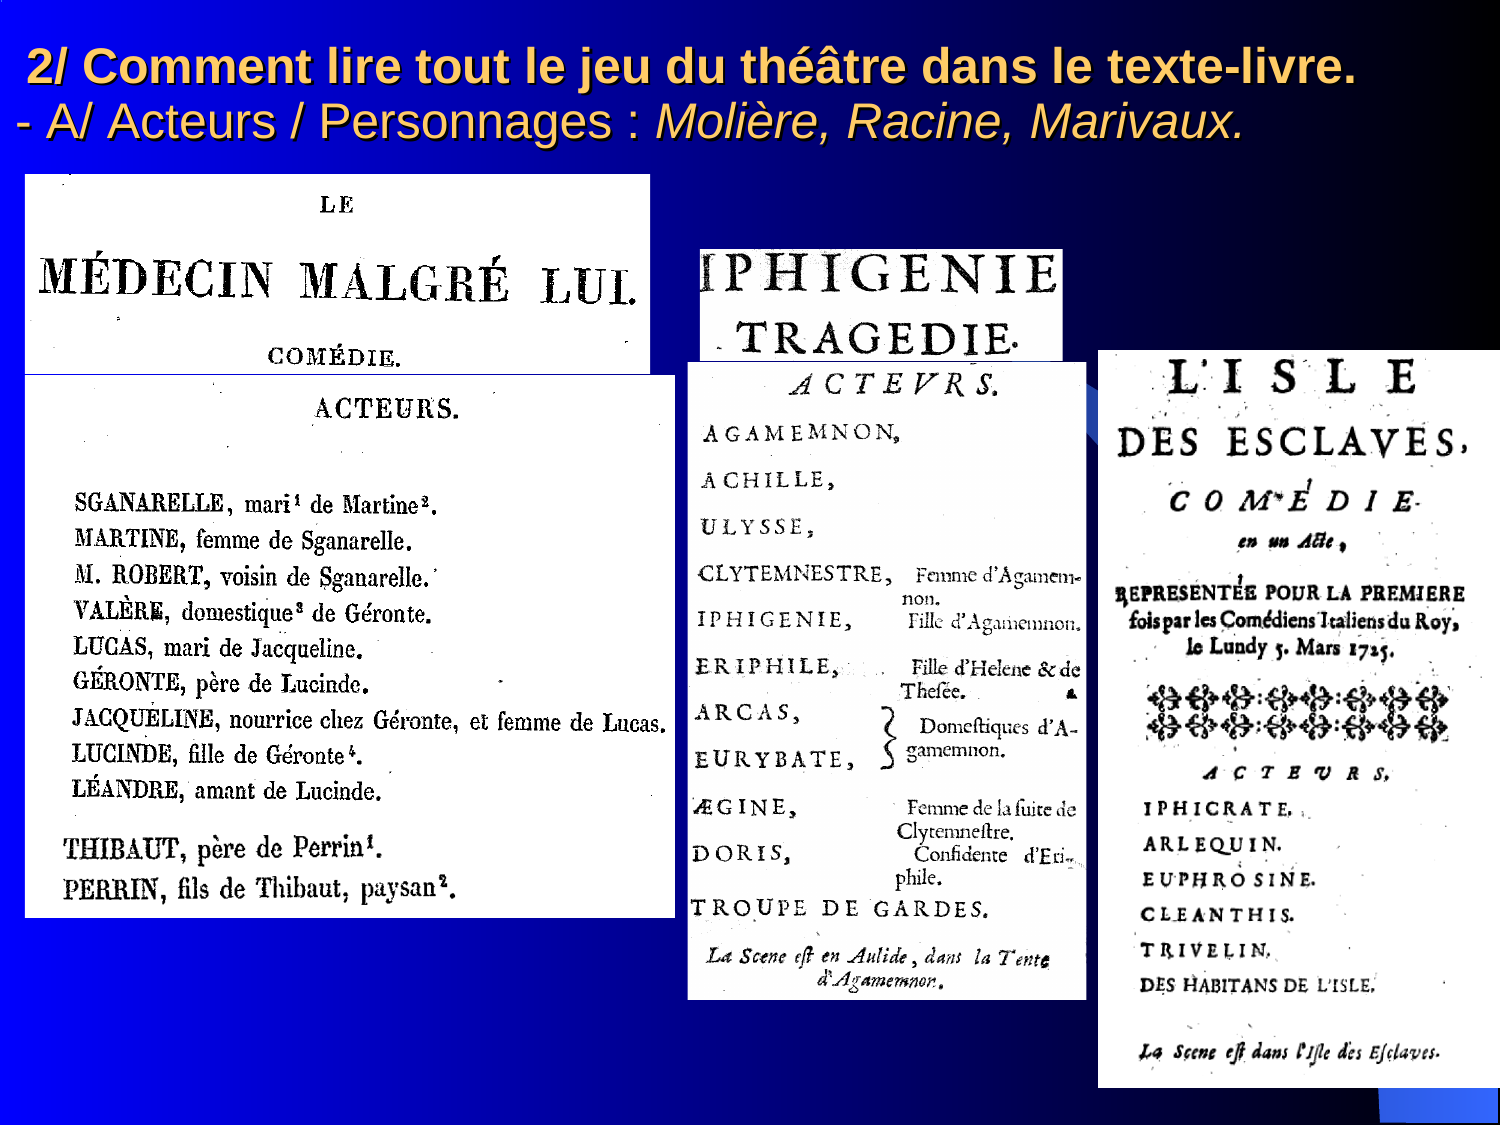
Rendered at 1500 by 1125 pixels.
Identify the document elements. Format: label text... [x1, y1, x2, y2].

picture [687, 362, 1087, 1000]
picture [24, 174, 651, 374]
picture [1098, 350, 1500, 1088]
picture [24, 375, 676, 918]
picture [699, 249, 1063, 361]
text_box 2/ Comment lire tout le jeu du théâtre dans le texte-livre. - A/ Acteurs / Personnages : Molière, Racine, Marivaux. [0, 0, 1500, 188]
